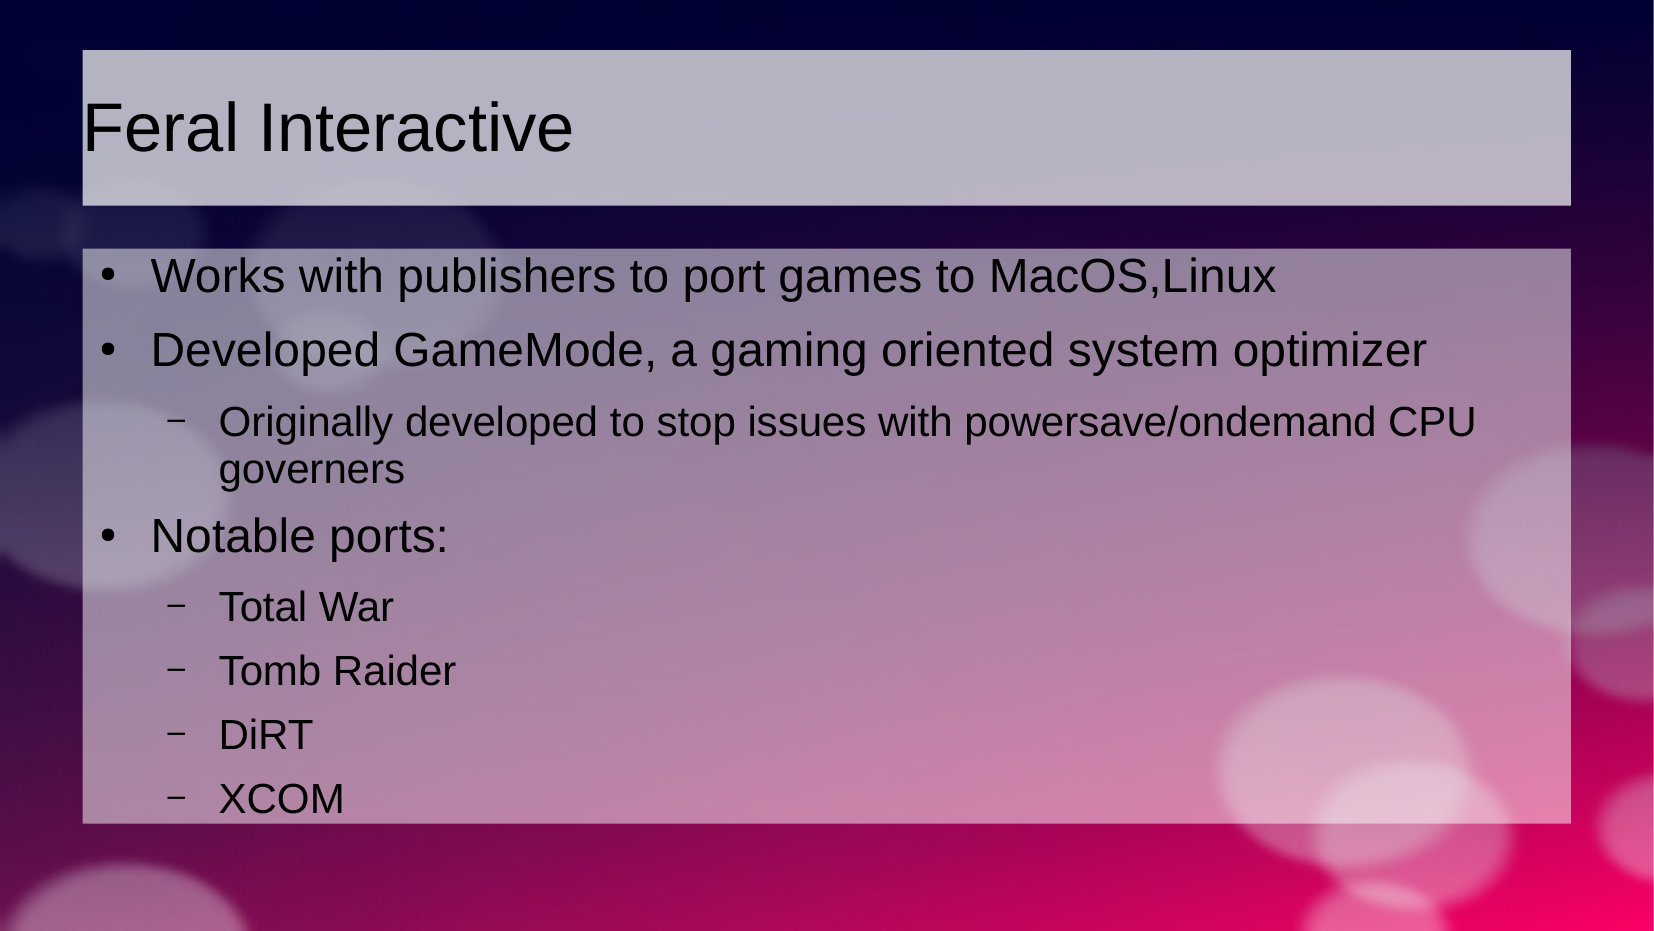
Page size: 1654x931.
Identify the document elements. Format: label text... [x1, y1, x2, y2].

title Feral Interactive [82, 50, 1571, 206]
picture [0, 0, 1654, 931]
list Works with publishers to port games to MacOS,Linux Developed GameMode, a gaming oriented system optimizer Originally developed to stop issues with powersave/ondemand CPU governers Notable ports: Total War Tomb Raider DiRT XCOM [82, 248, 1571, 824]
